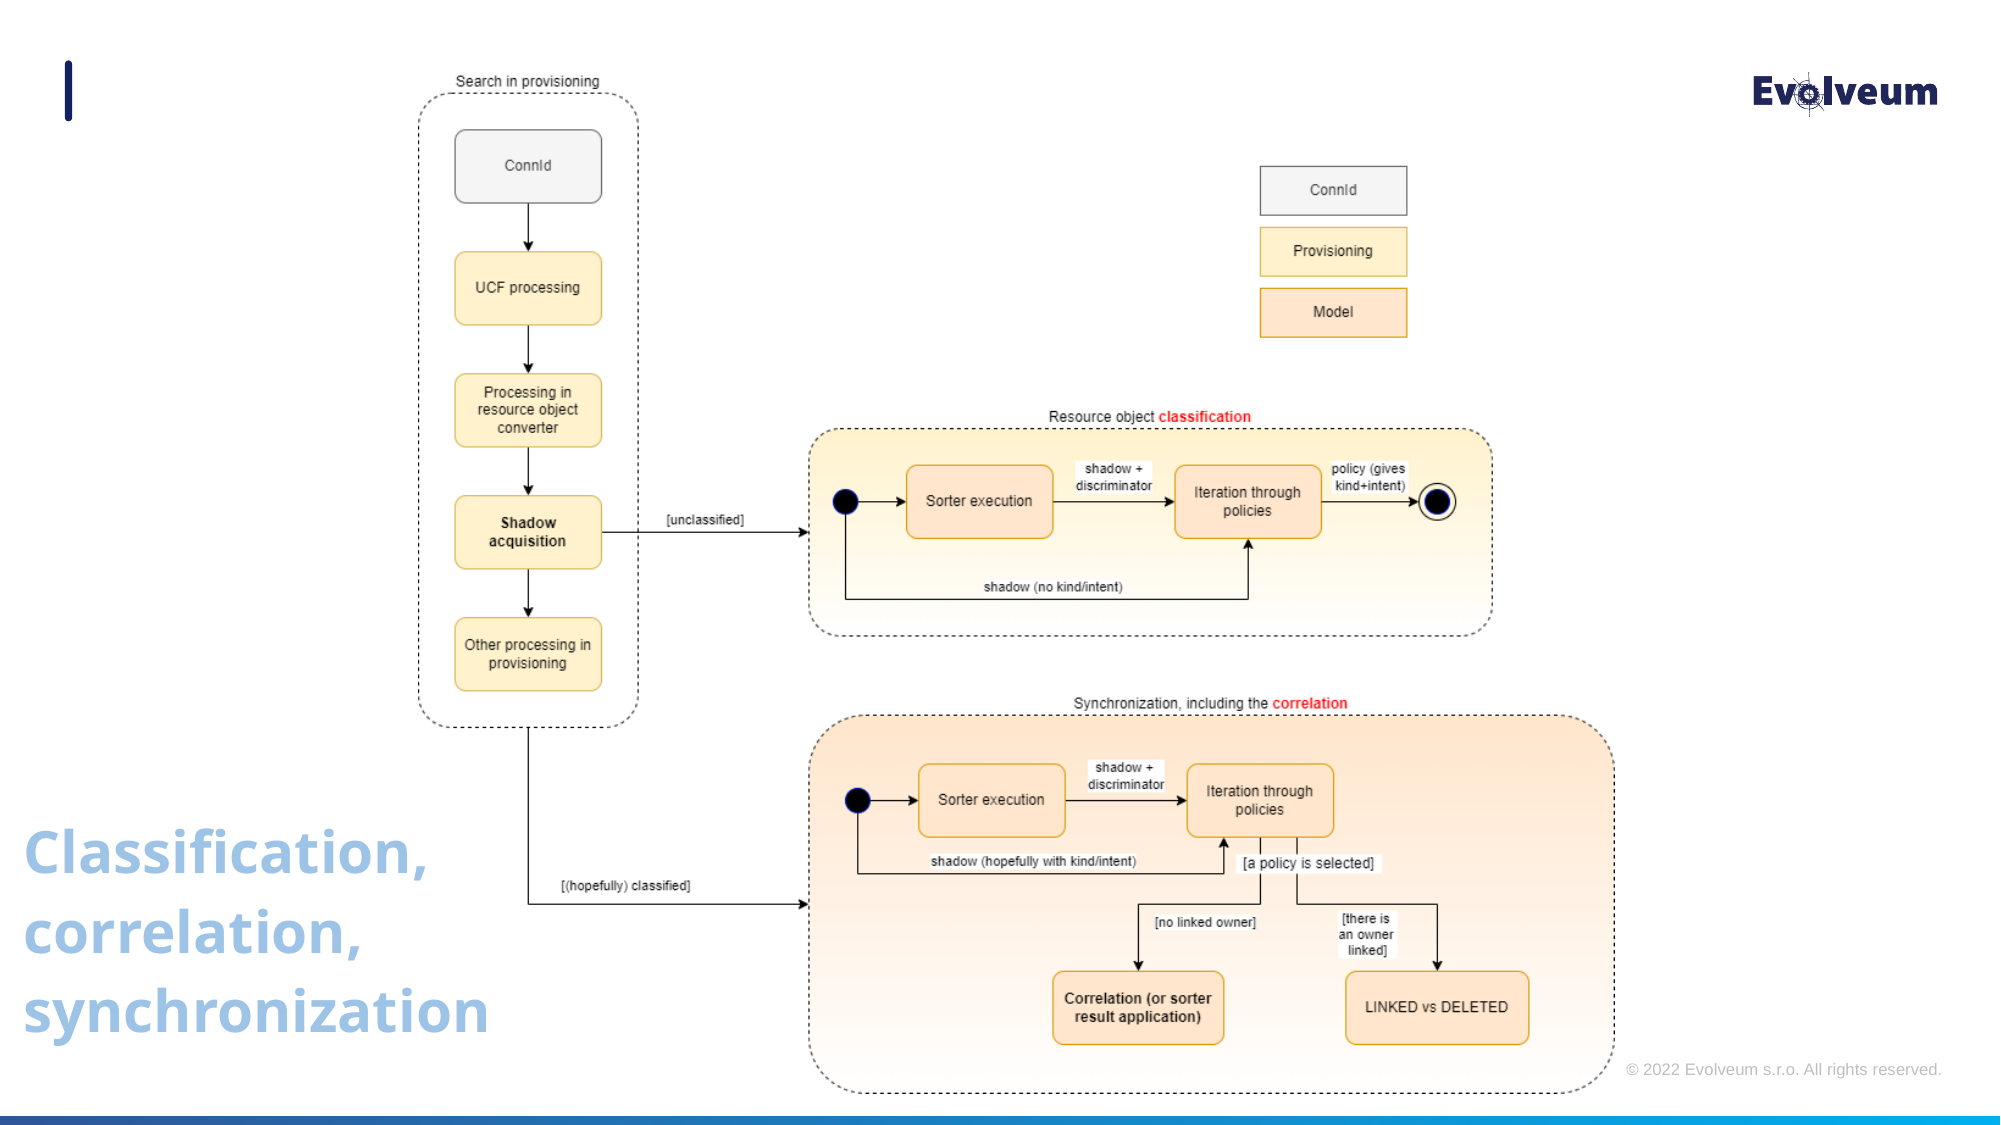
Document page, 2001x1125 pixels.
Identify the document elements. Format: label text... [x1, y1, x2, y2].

title Classification, correlation, synchronization [23, 766, 564, 1095]
picture [418, 72, 1615, 1094]
